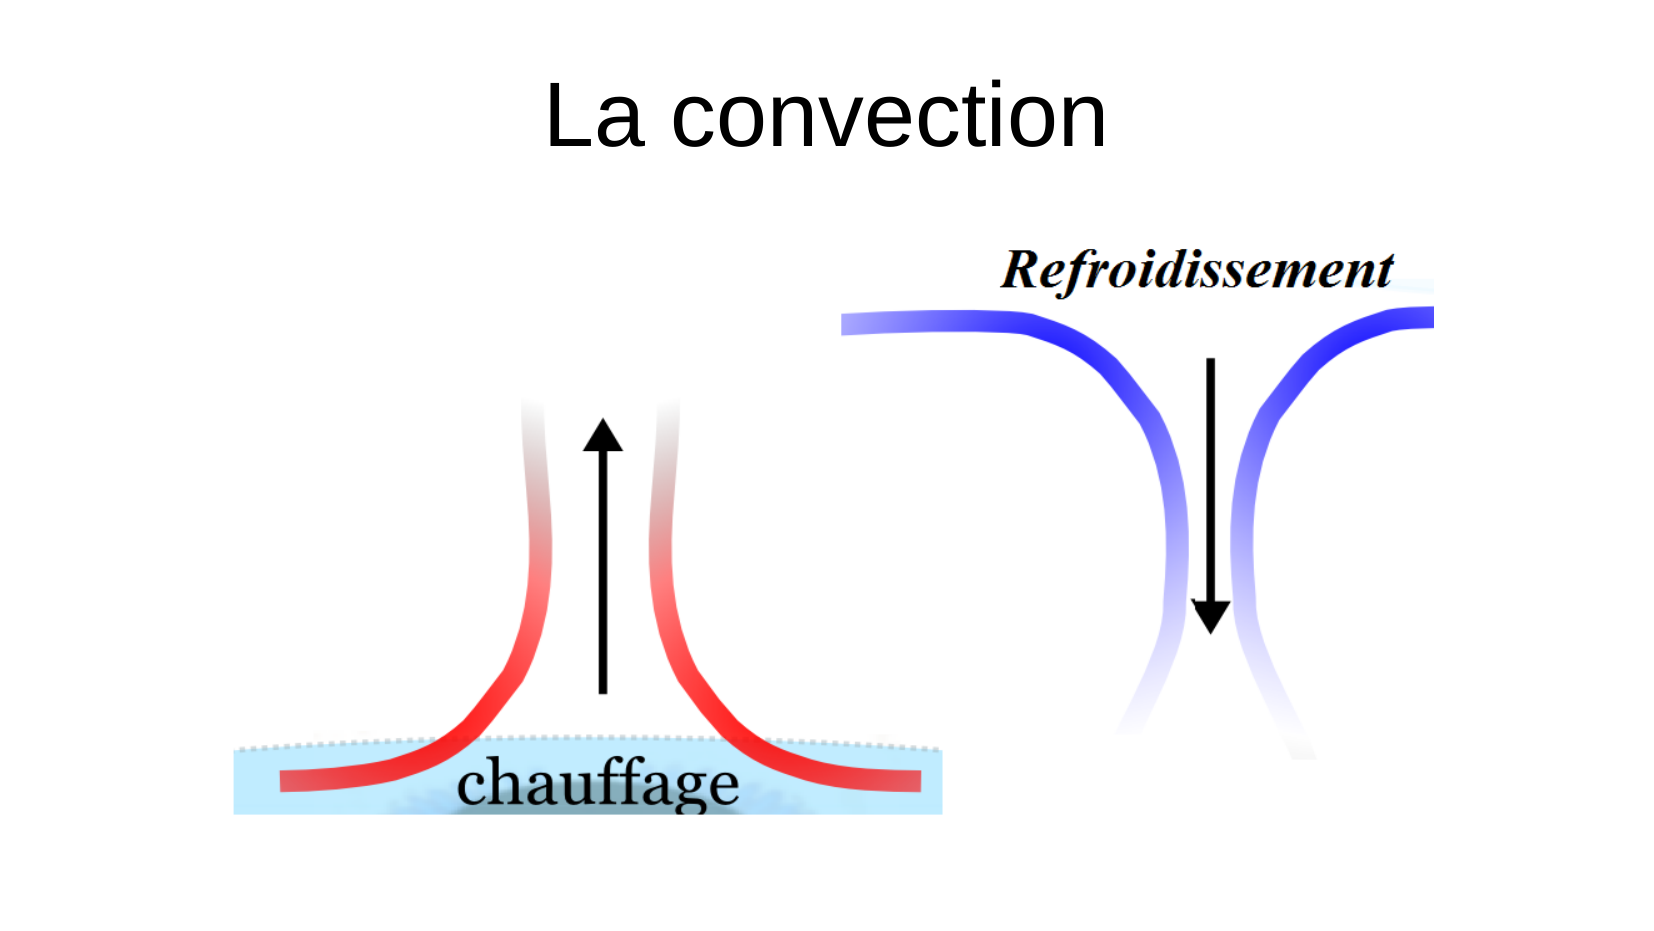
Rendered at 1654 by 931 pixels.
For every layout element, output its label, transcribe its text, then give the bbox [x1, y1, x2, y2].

picture [230, 200, 1434, 896]
title La convection [82, 37, 1571, 193]
